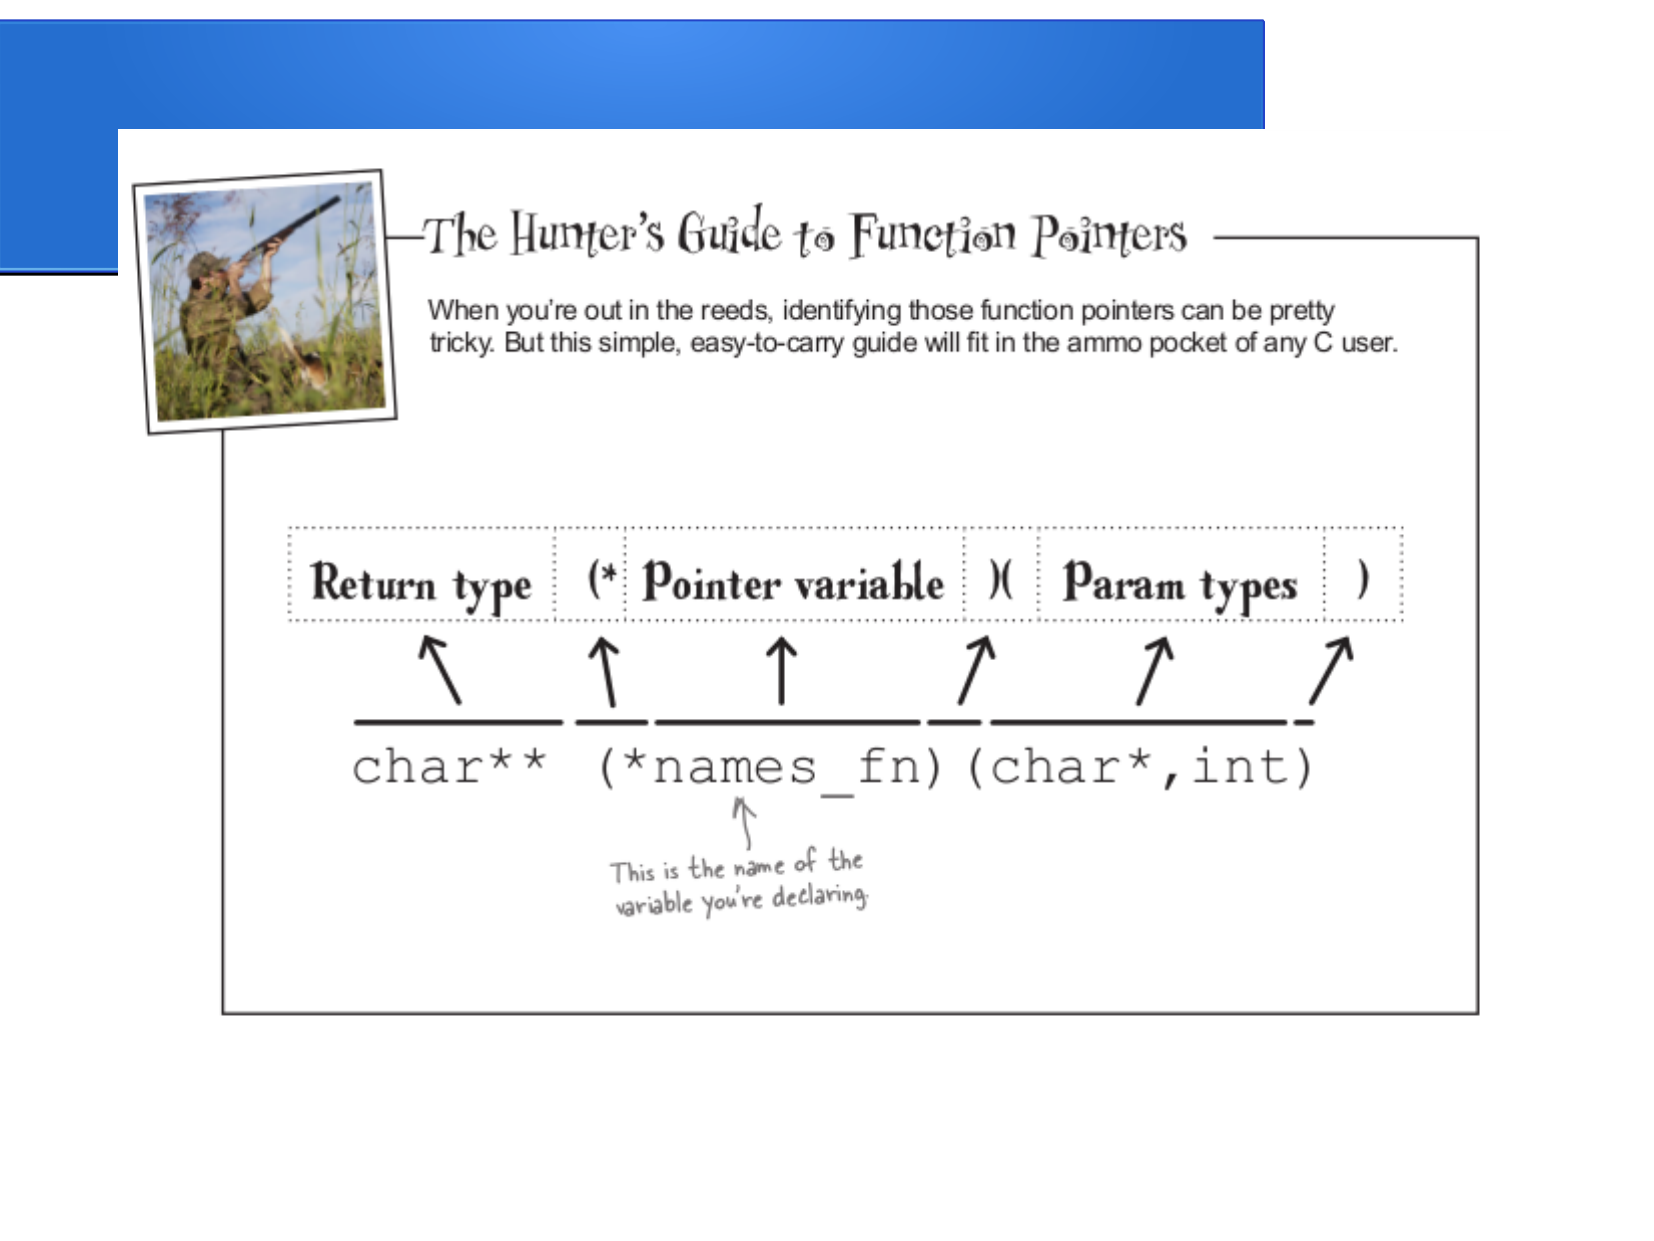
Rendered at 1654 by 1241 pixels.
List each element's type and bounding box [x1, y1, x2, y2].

picture [118, 129, 1512, 1052]
